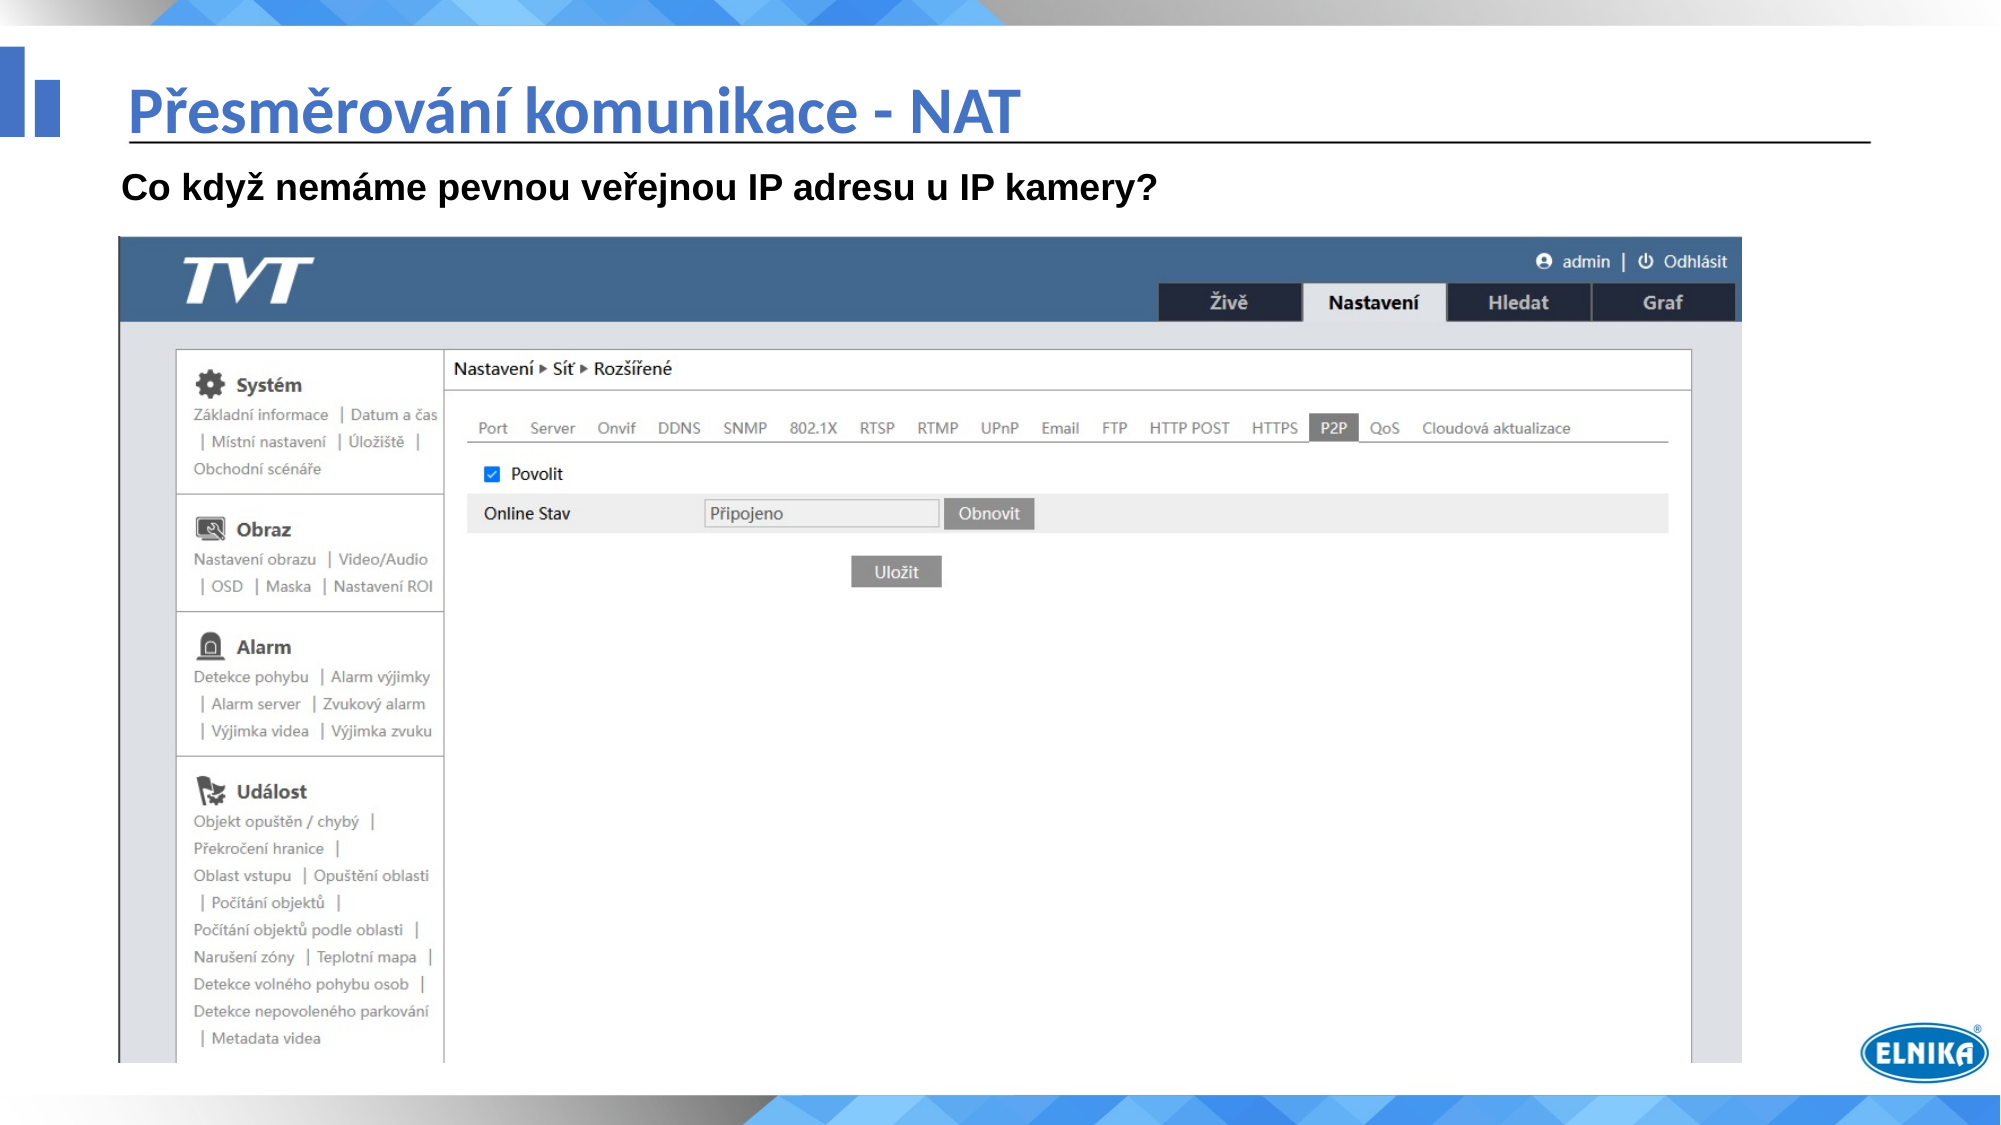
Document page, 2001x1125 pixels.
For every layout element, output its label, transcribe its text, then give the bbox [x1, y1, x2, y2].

text_box Co když nemáme pevnou veřejnou IP adresu u IP kamery? [106, 159, 1182, 259]
picture [0, 0, 2001, 1125]
text_box Přesměrování komunikace - NAT [78, 58, 1211, 154]
